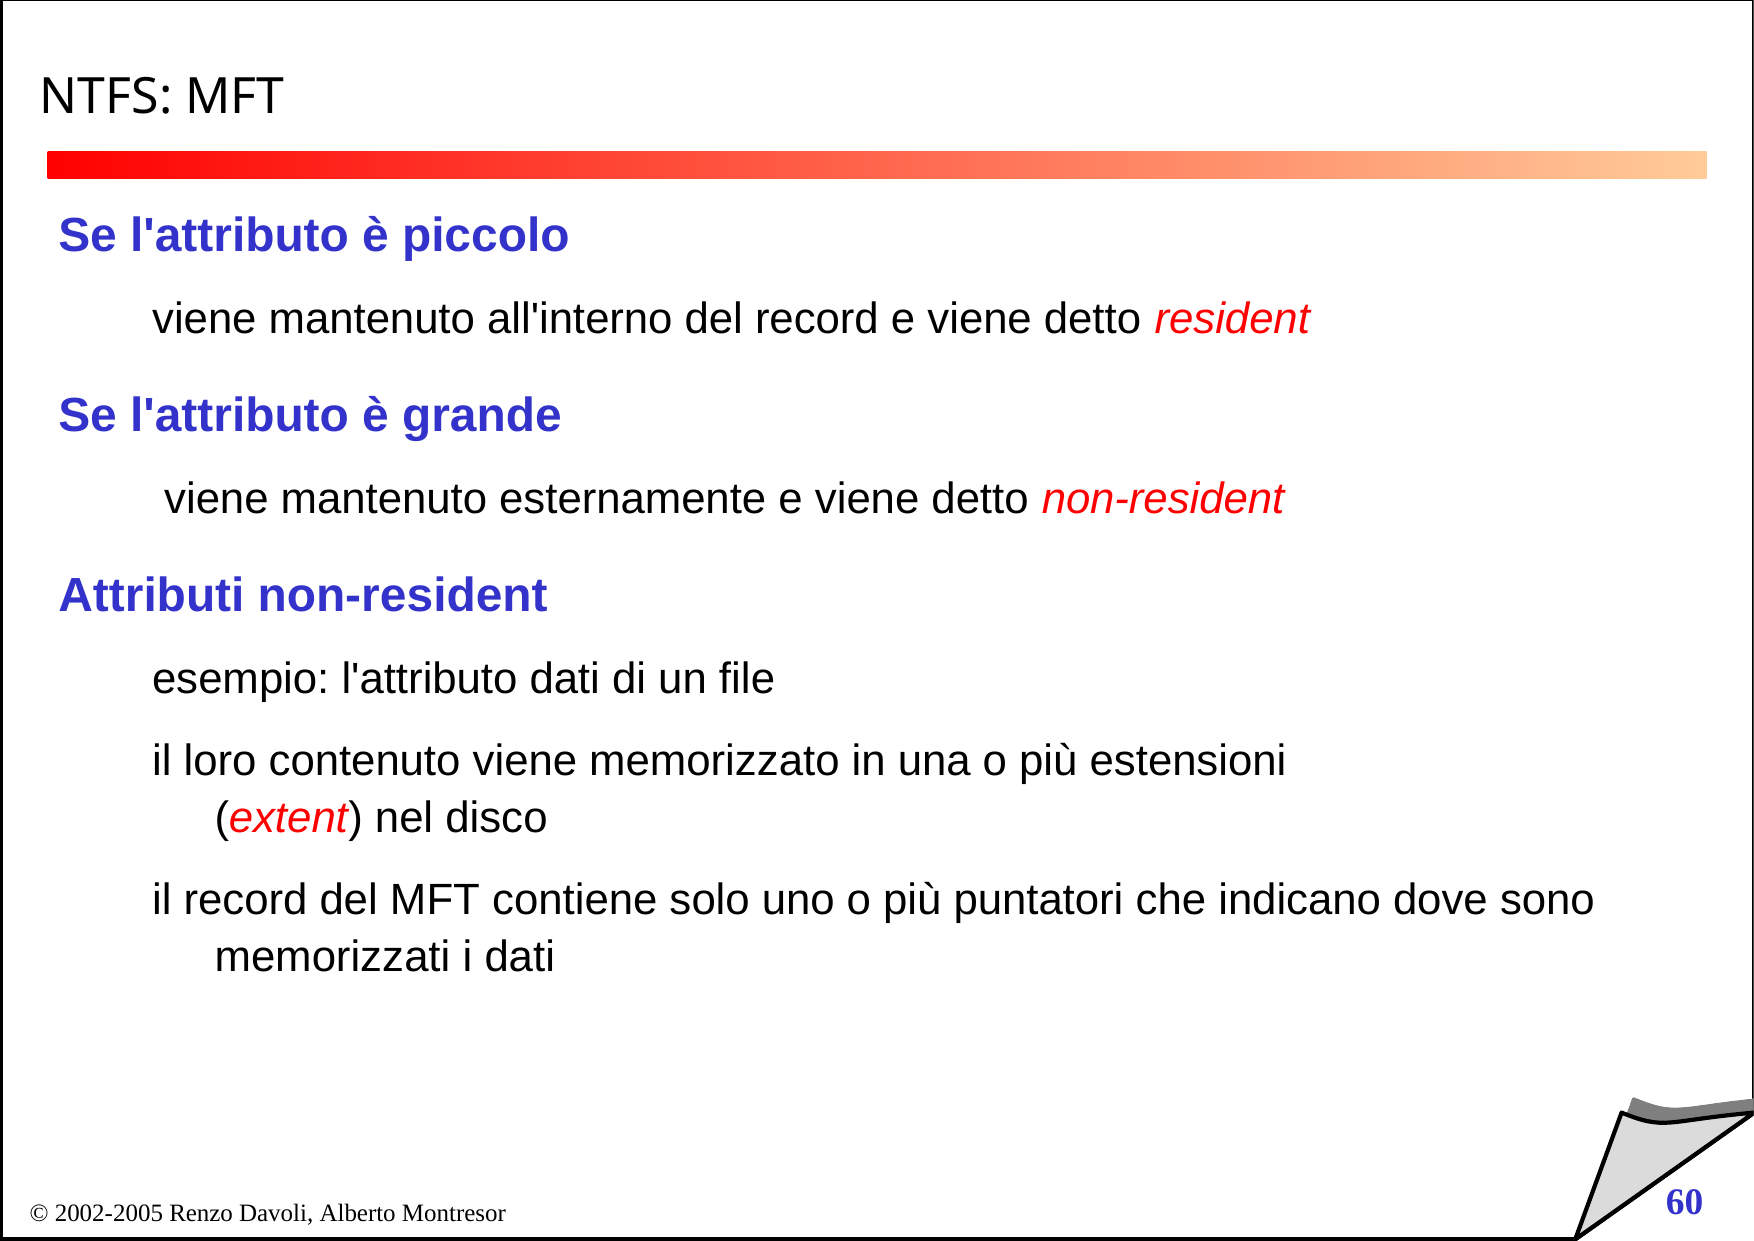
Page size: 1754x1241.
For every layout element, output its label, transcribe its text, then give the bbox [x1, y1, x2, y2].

title NTFS: MFT [40, 49, 1713, 144]
list Se l'attributo è piccolo viene mantenuto all'interno del record e viene detto resident Se l'attributo è grande viene mantenuto esternamente e viene detto non-resident Attributi non-resident esempio: l'attributo dati di un file il loro contenuto viene memorizzato in una o più estensioni (extent) nel disco il record del MFT contiene solo uno o più puntatori che indicano dove sono memorizzati i dati [58, 206, 1695, 1061]
